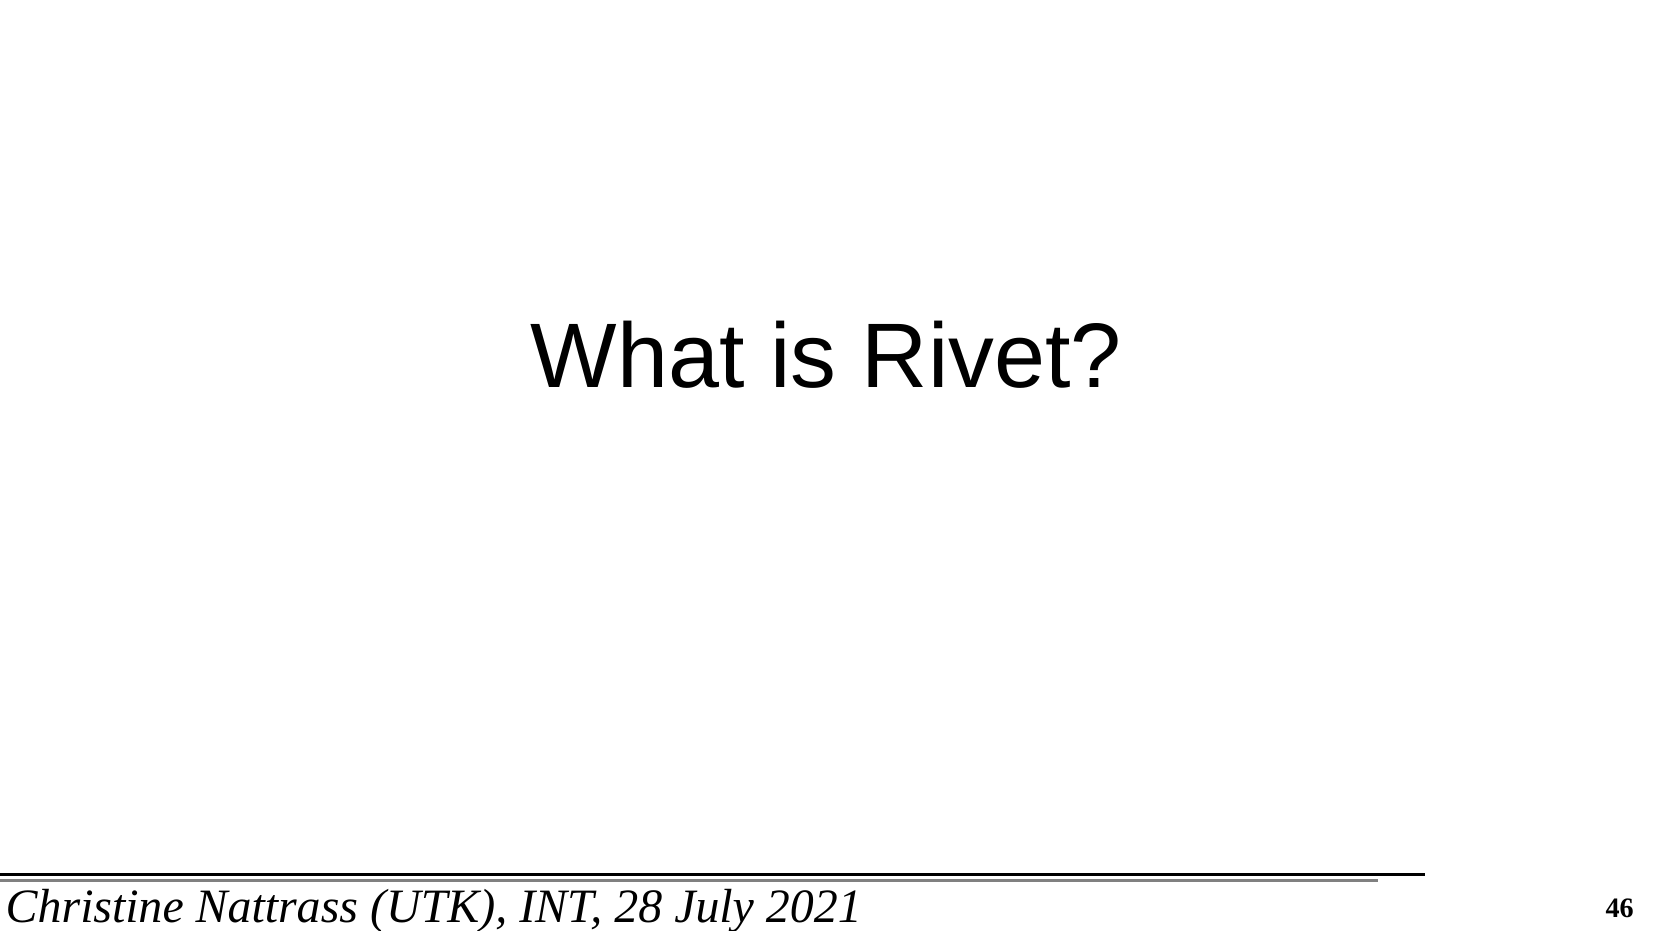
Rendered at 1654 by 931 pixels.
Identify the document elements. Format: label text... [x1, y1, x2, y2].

text_box What is Rivet? [82, 273, 1571, 429]
